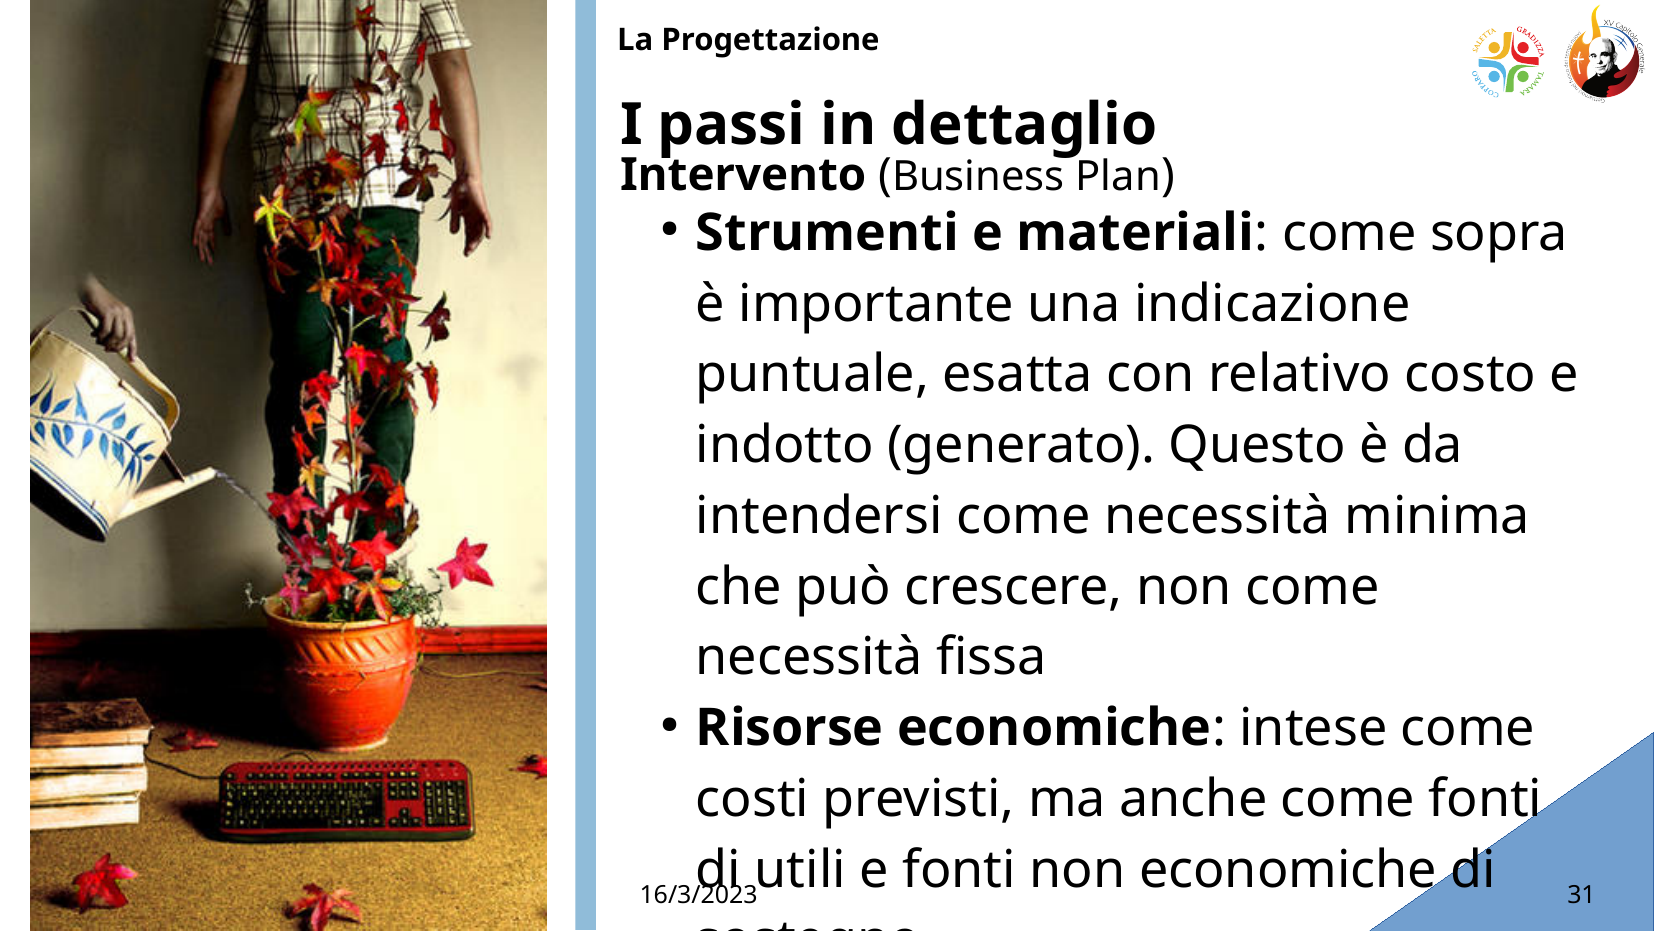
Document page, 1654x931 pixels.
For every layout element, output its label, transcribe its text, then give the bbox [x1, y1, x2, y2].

text_box La Progettazione [602, 9, 1335, 63]
subtitle Strumenti e materiali: come sopra è importante una indicazione puntuale, esatta con relativo costo e indotto (generato). Questo è da intendersi come necessità minima che può crescere, non come necessità fissa Risorse economiche: intese come costi previsti, ma anche come fonti di utili e fonti non economiche di sostegno [624, 194, 1602, 891]
picture [1563, 4, 1646, 103]
picture [30, 0, 547, 931]
title I passi in dettaglio [620, 82, 1617, 154]
title Intervento (Business Plan) [620, 154, 1617, 189]
